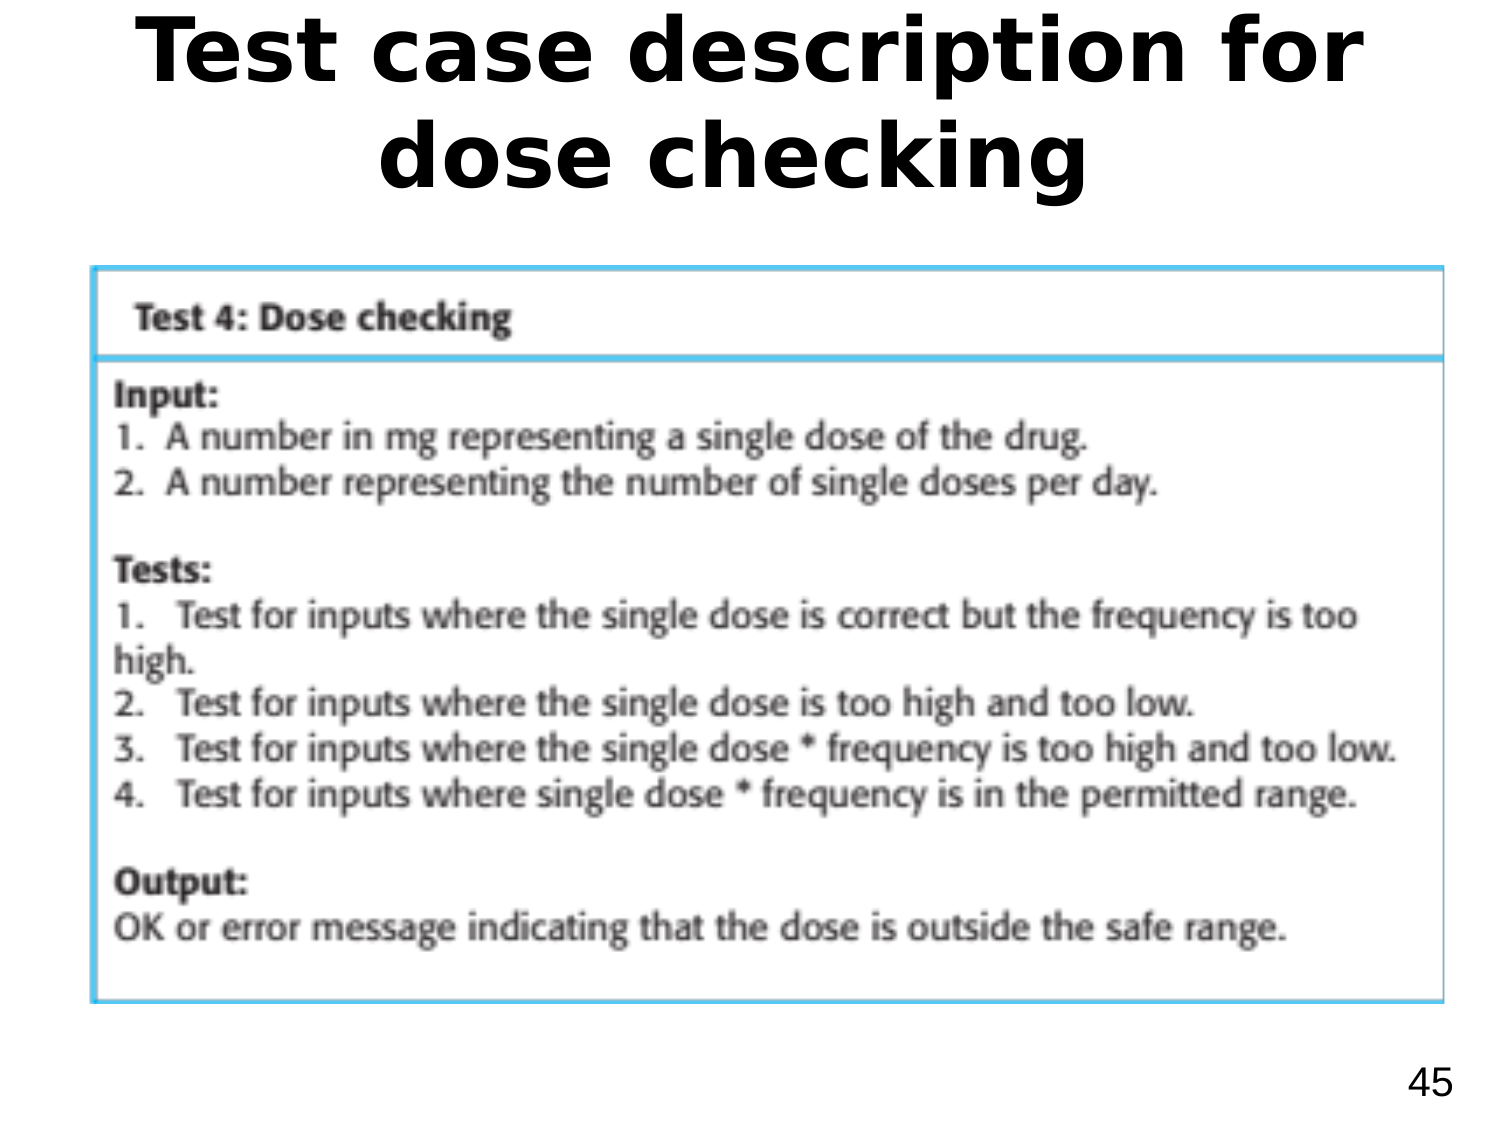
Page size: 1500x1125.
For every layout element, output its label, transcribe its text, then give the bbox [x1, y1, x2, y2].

title Test case description for dose checking [75, 33, 1425, 166]
picture [88, 265, 1445, 1004]
